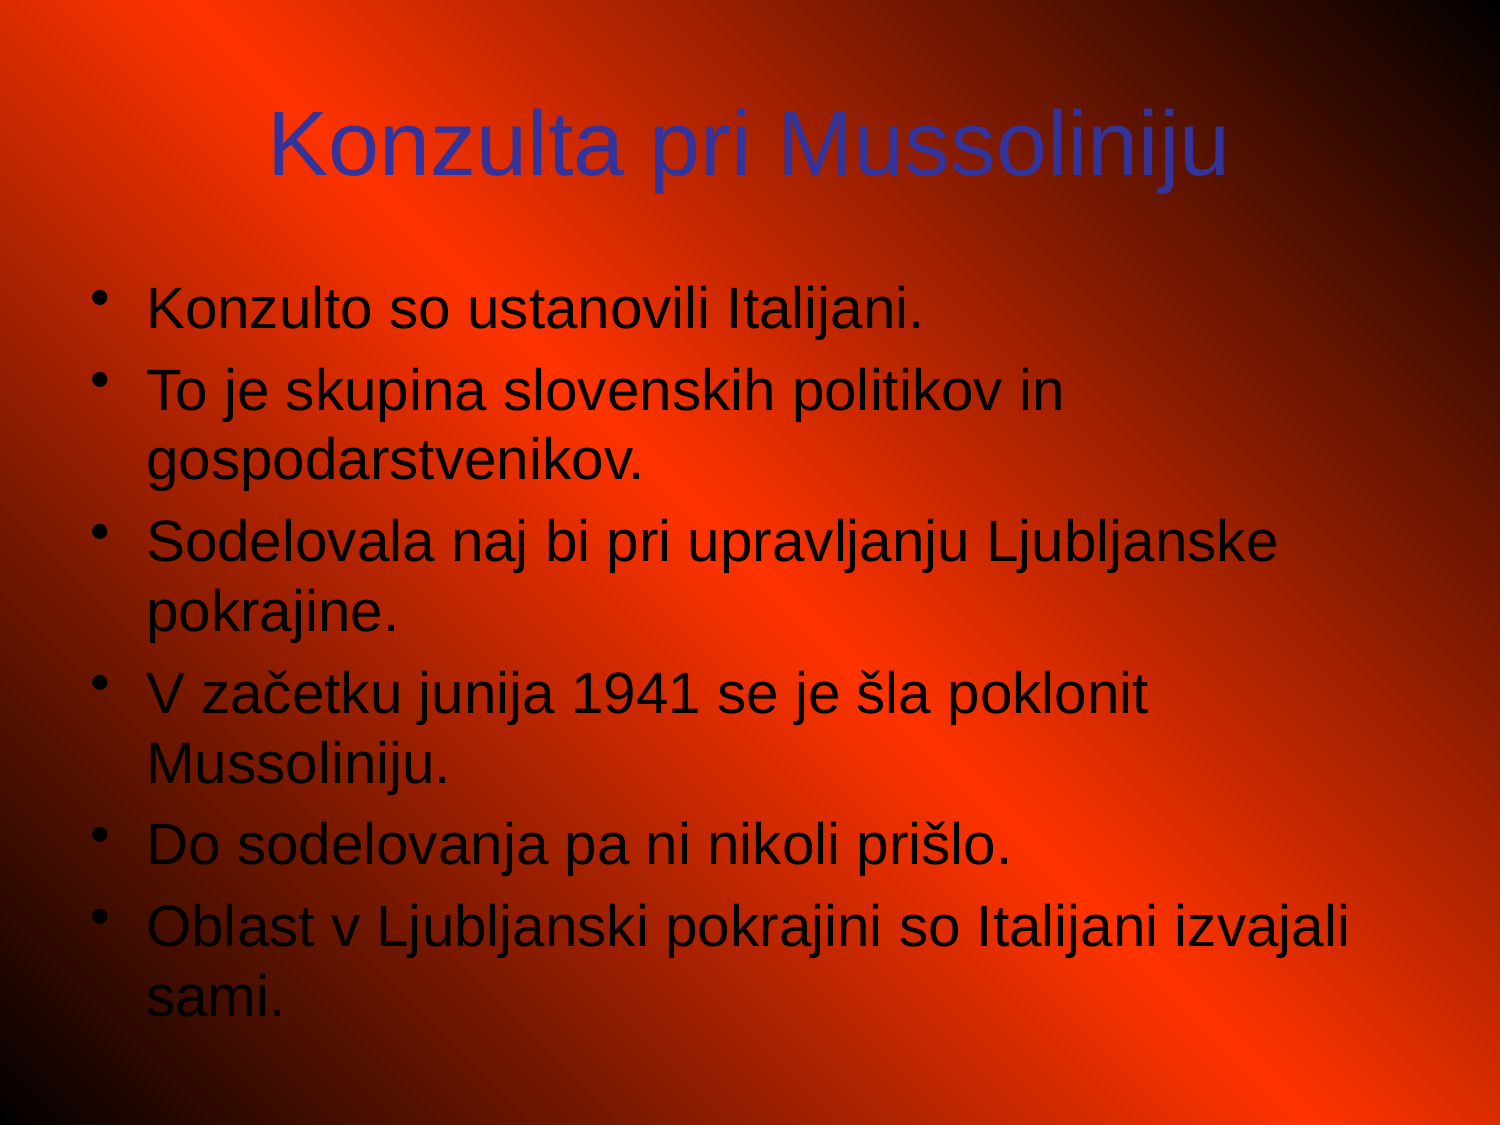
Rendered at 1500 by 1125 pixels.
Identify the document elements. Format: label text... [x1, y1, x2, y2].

title Konzulta pri Mussoliniju [75, 45, 1425, 233]
list Konzulto so ustanovili Italijani. To je skupina slovenskih politikov in gospodarstvenikov. Sodelovala naj bi pri upravljanju Ljubljanske pokrajine. V začetku junija 1941 se je šla poklonit Mussoliniju. Do sodelovanja pa ni nikoli prišlo. Oblast v Ljubljanski pokrajini so Italijani izvajali sami. [75, 262, 1447, 1071]
